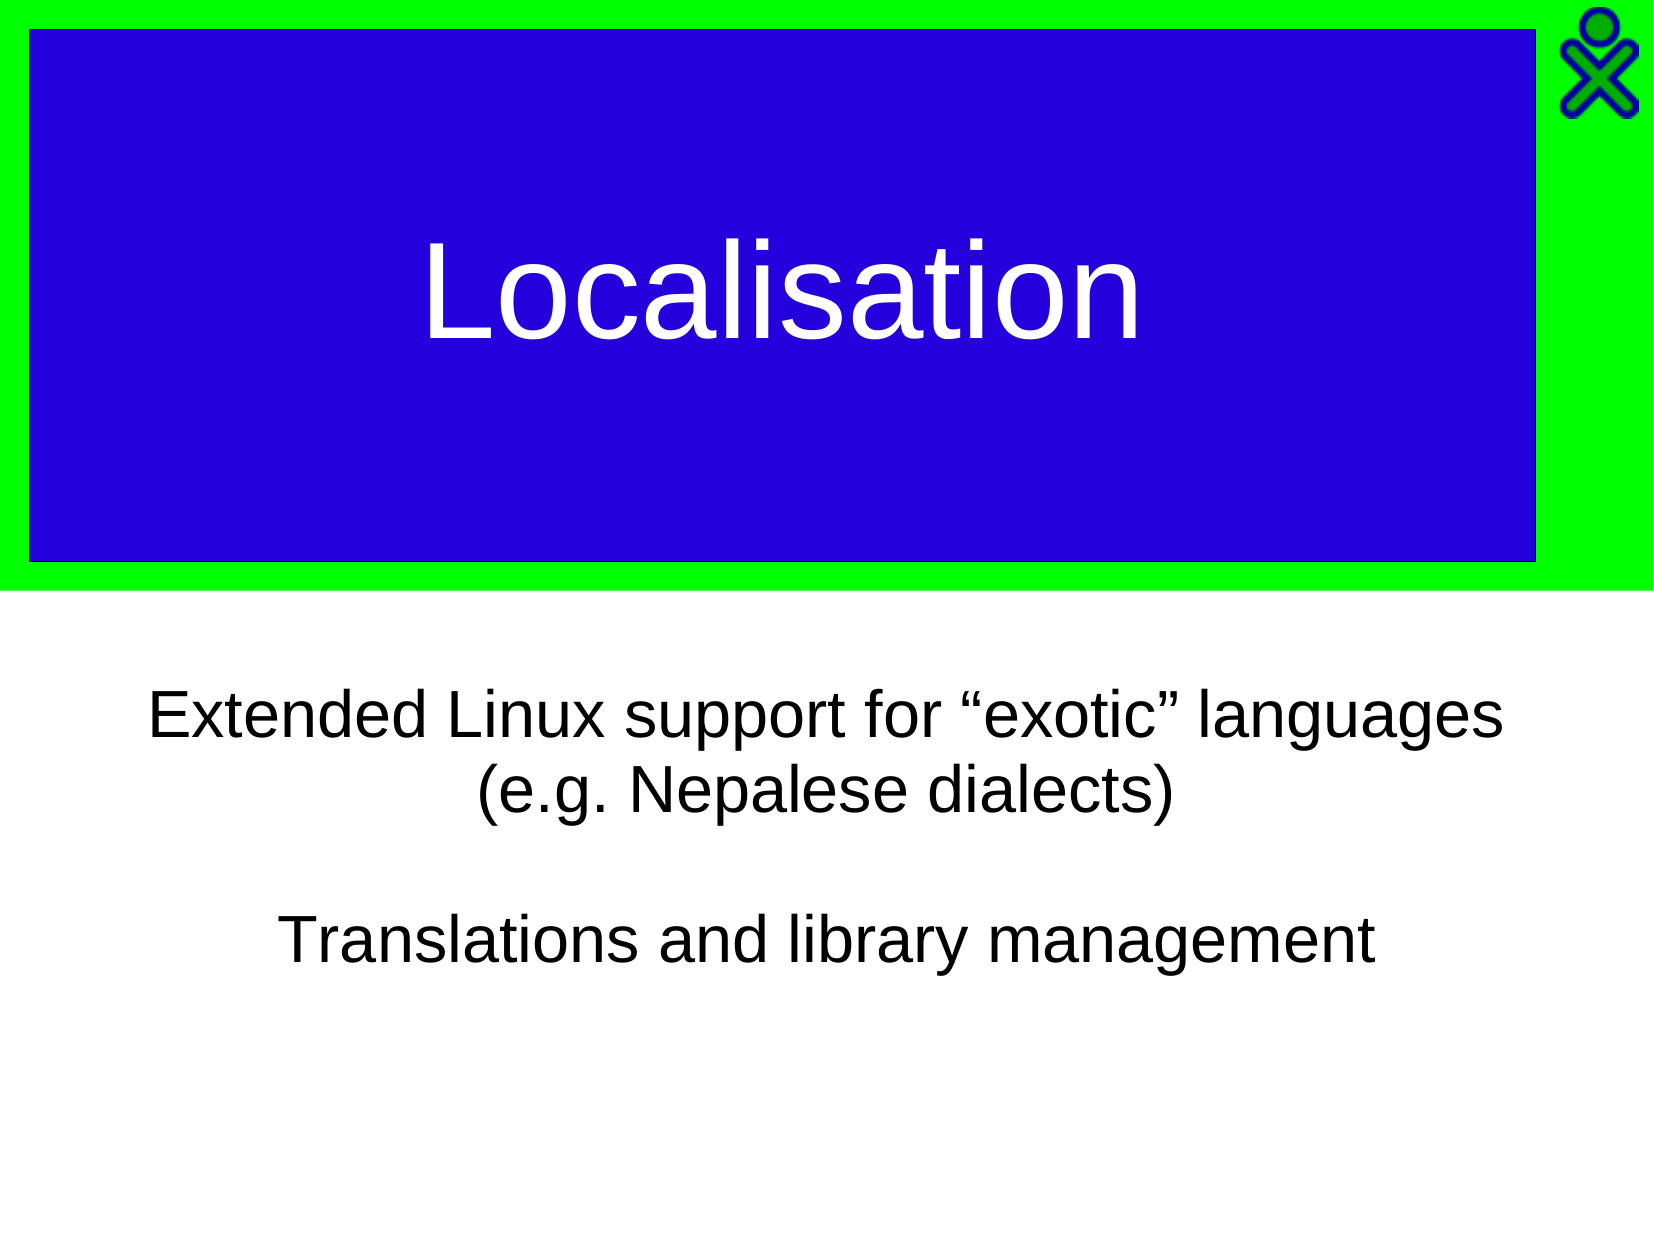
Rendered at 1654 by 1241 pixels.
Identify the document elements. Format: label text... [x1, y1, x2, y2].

picture [1559, 7, 1639, 119]
title Localisation [59, 56, 1506, 525]
subtitle Extended Linux support for “exotic” languages (e.g. Nepalese dialects) Translations and library management [82, 627, 1571, 1102]
